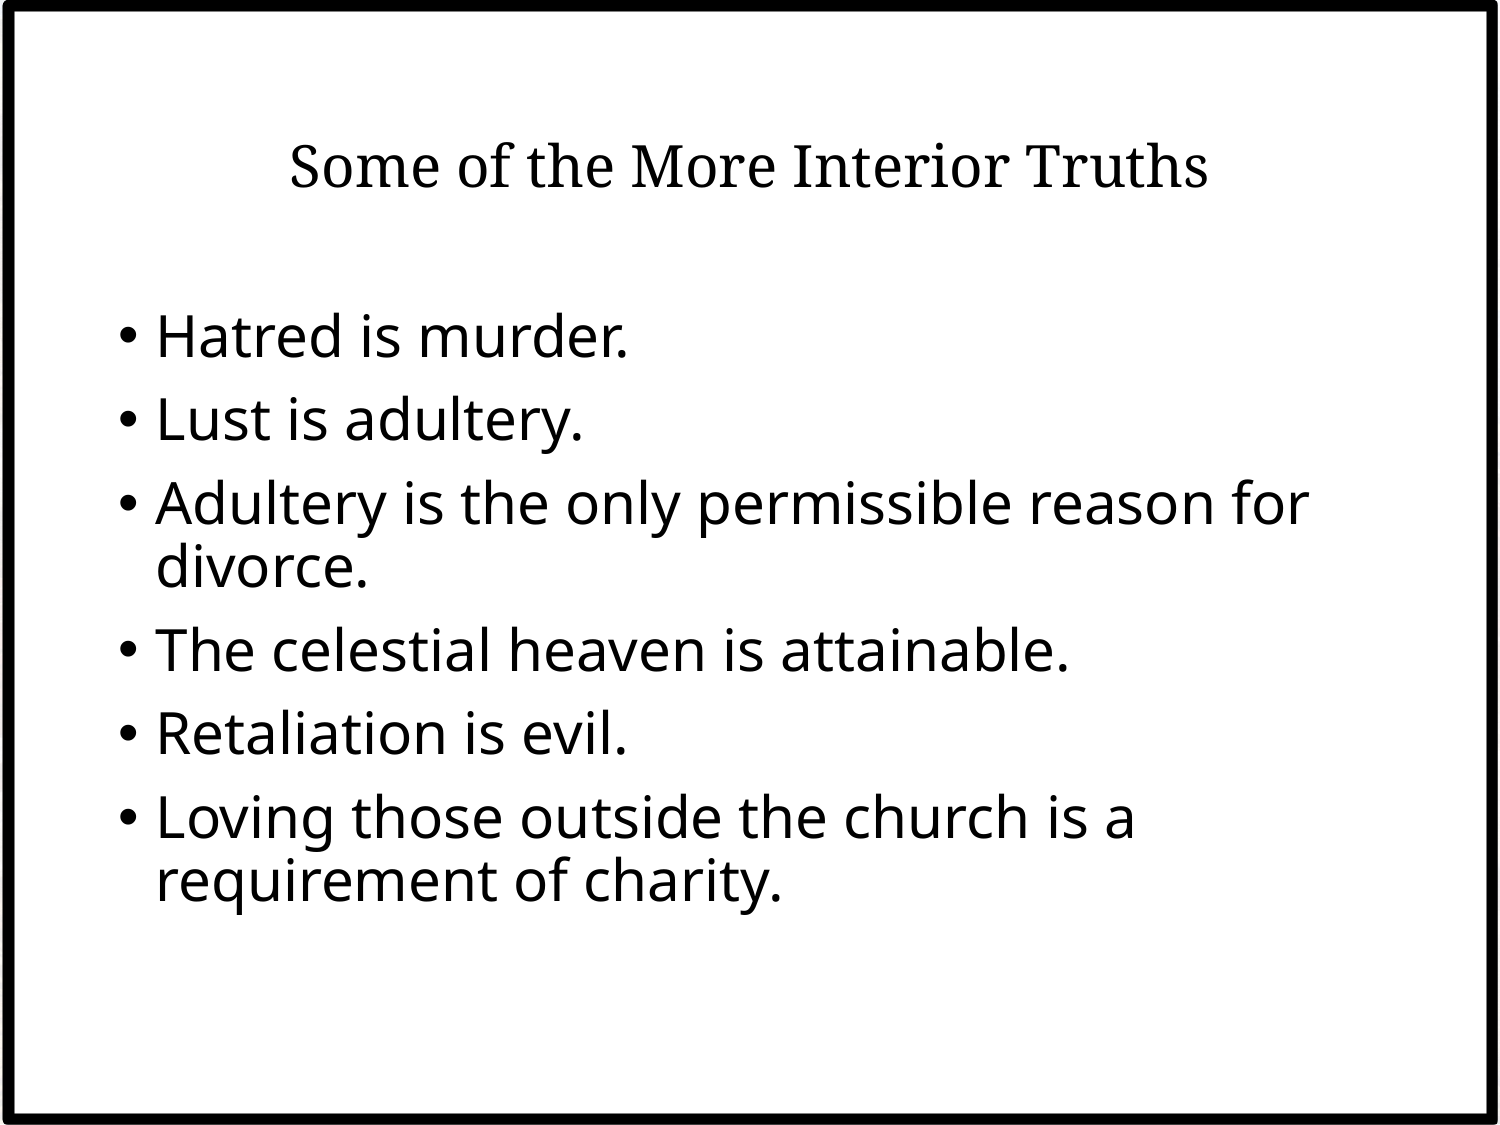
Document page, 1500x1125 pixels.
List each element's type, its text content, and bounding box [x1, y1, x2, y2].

title Some of the More Interior Truths [103, 59, 1397, 278]
picture [2, 0, 1498, 1125]
list Hatred is murder. Lust is adultery. Adultery is the only permissible reason for divorce. The celestial heaven is attainable. Retaliation is evil. Loving those outside the church is a requirement of charity. [103, 299, 1397, 1014]
